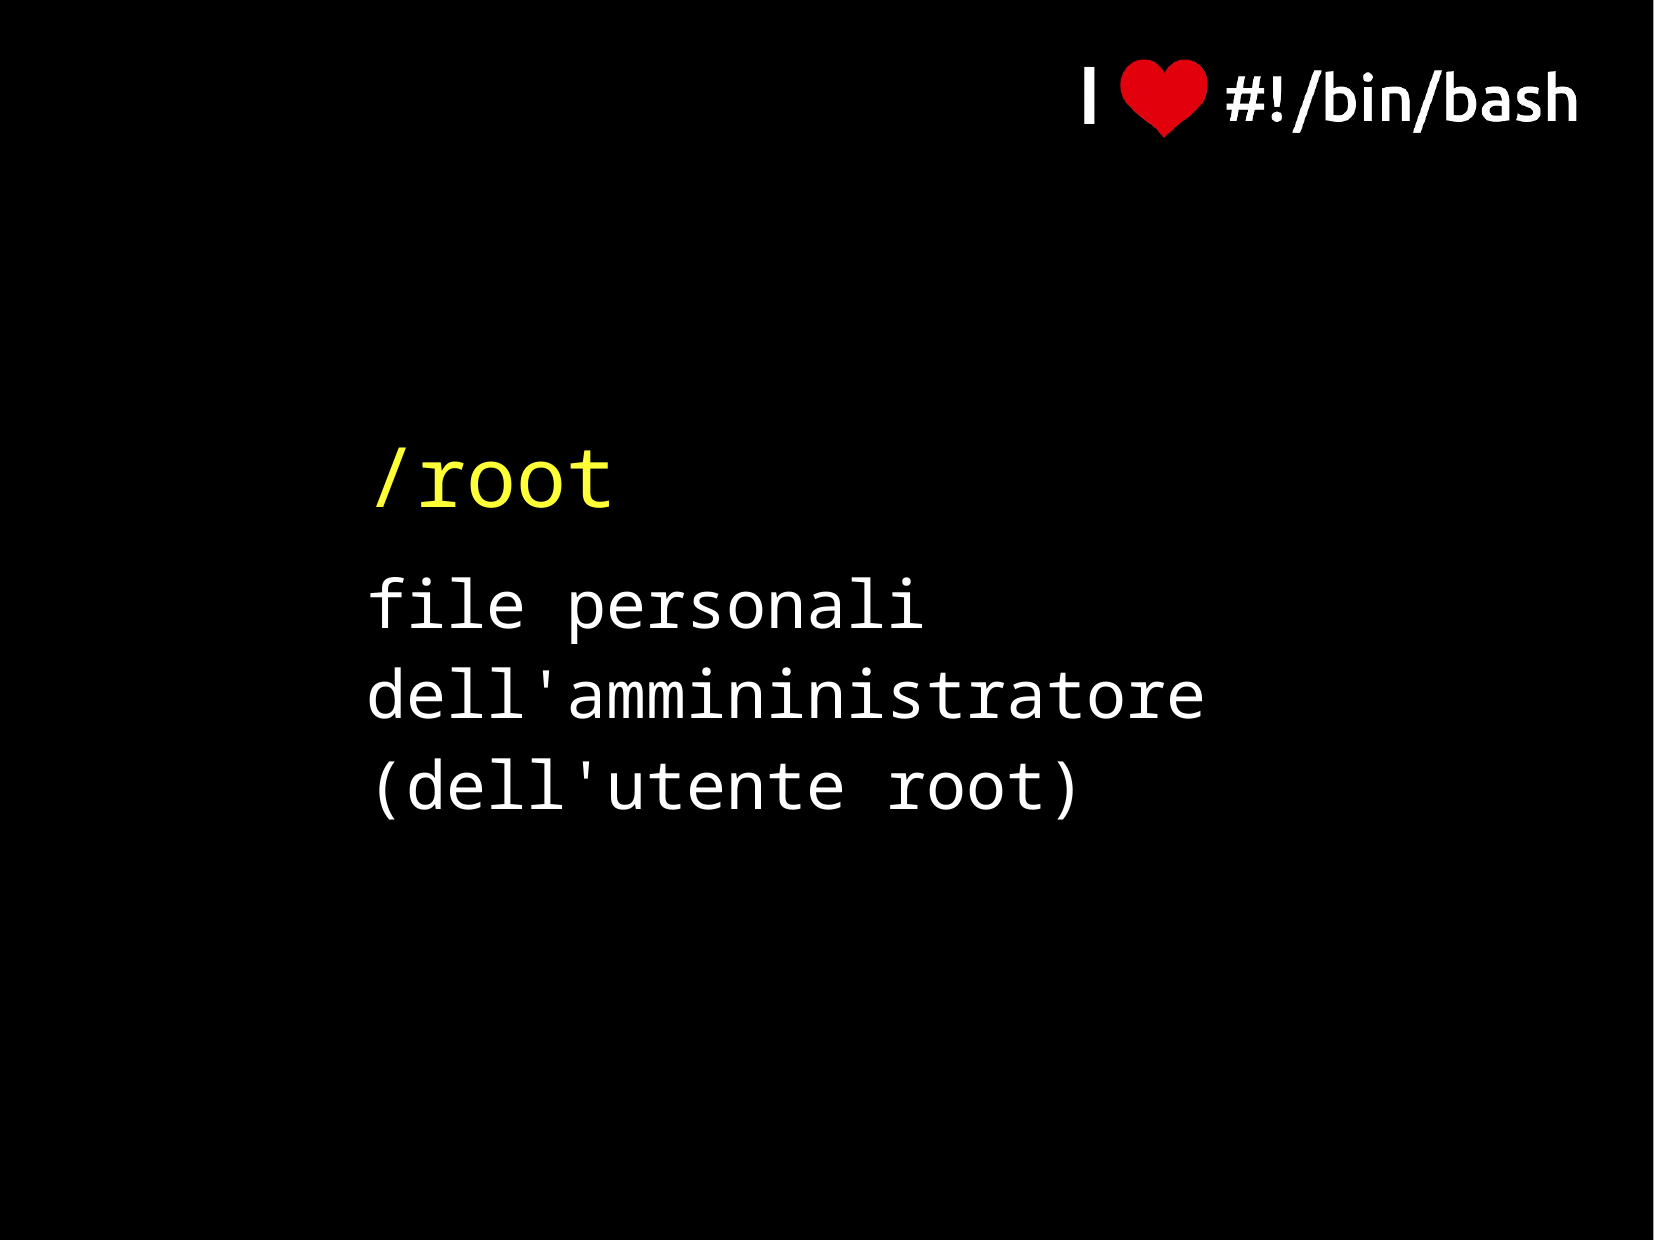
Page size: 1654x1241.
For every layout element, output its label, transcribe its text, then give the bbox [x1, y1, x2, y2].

picture [1064, 45, 1595, 154]
text_box /root file personali dell'ammininistratore (dell'utente root) [352, 411, 1302, 830]
